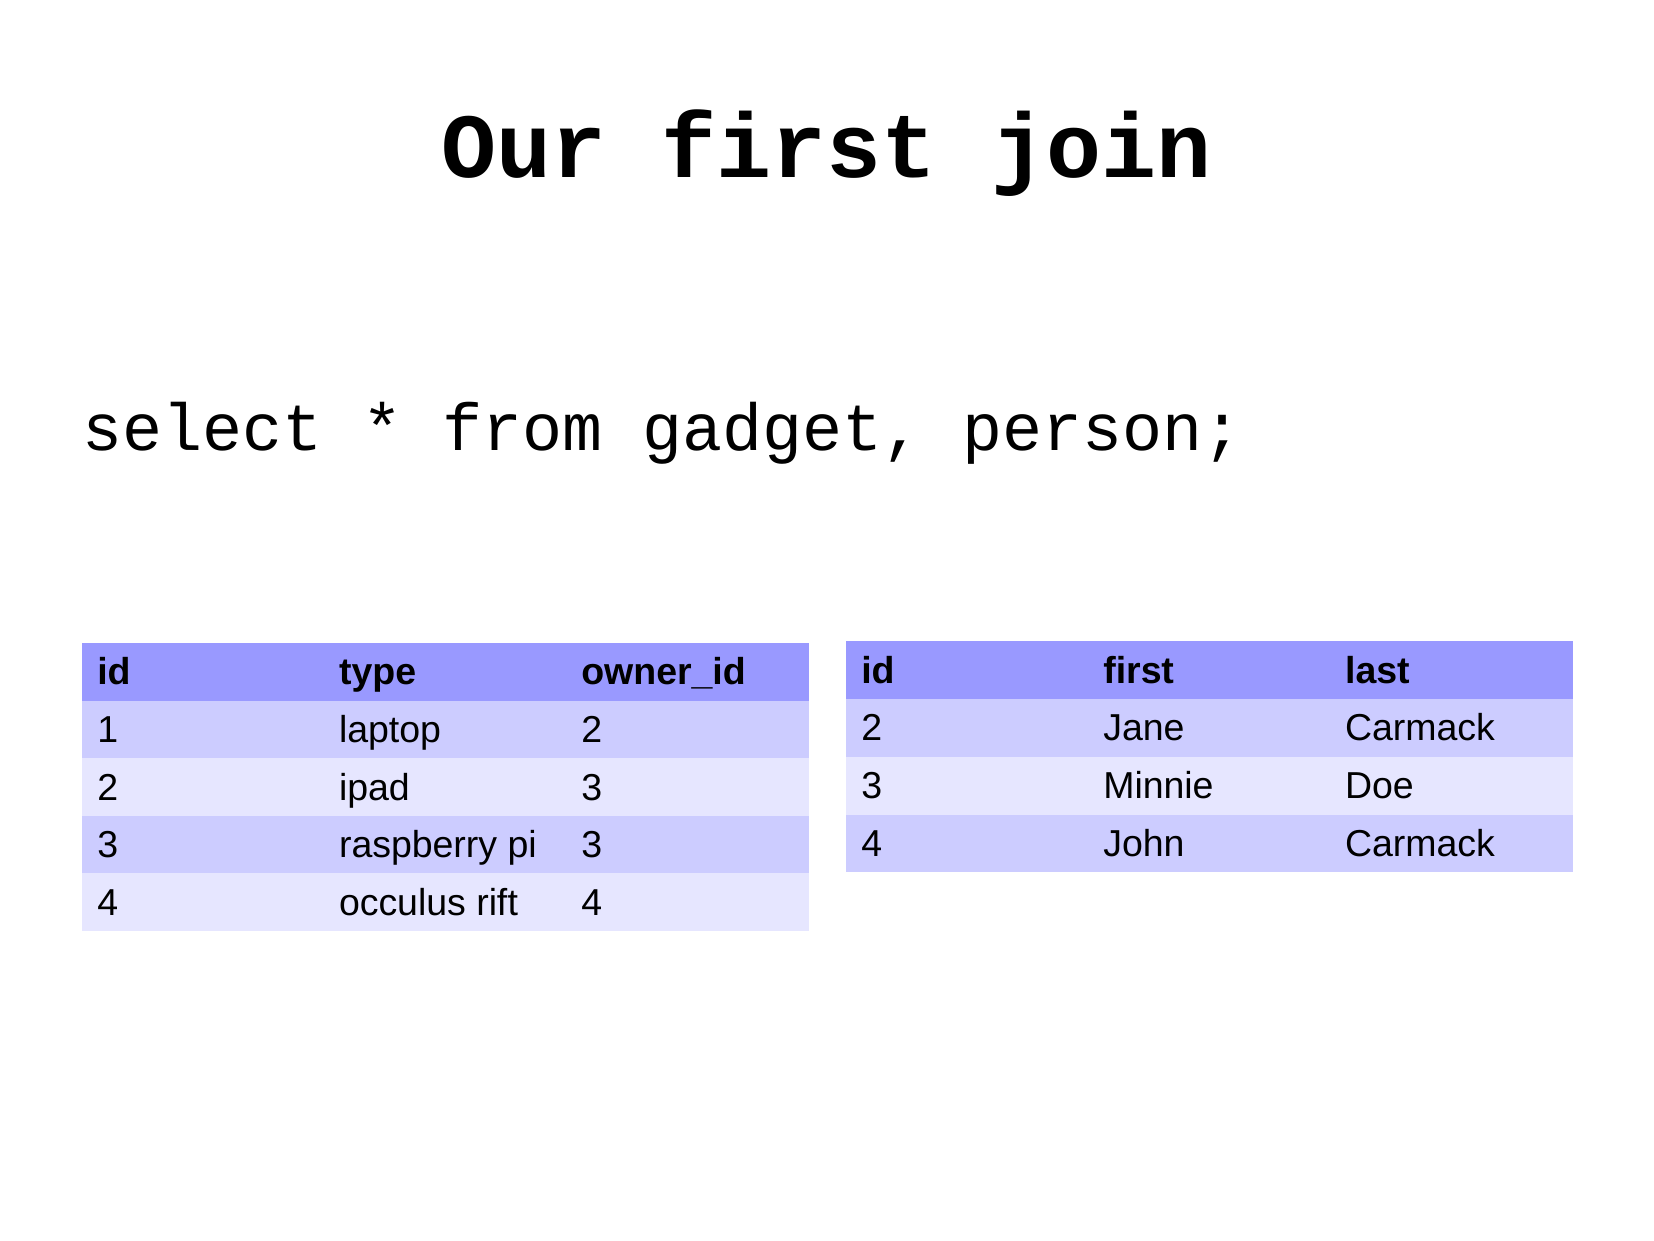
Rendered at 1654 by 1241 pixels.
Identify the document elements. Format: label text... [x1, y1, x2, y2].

table_cell Jane [1089, 699, 1331, 757]
title Our first join [82, 49, 1571, 257]
table_cell Minnie [1089, 757, 1331, 815]
list select * from gadget, person; [82, 290, 1583, 634]
table_header id [82, 643, 324, 701]
table_cell raspberry pi [324, 816, 566, 873]
table_cell 2 [82, 758, 324, 816]
table_cell Carmack [1331, 815, 1573, 872]
table_cell 1 [82, 701, 324, 758]
table_cell Doe [1331, 757, 1573, 815]
table_cell Carmack [1331, 699, 1573, 757]
table_cell 2 [846, 699, 1089, 757]
table_cell 3 [566, 758, 809, 816]
table_header first [1089, 641, 1331, 699]
table_header id [846, 641, 1089, 699]
table_cell 3 [566, 816, 809, 873]
table_cell 3 [82, 816, 324, 873]
table_cell laptop [324, 701, 566, 758]
table_header type [324, 643, 566, 701]
table_cell John [1089, 815, 1331, 872]
table_cell 4 [846, 815, 1089, 872]
table_cell 3 [846, 757, 1089, 815]
table_cell ipad [324, 758, 566, 816]
table_header owner_id [566, 643, 809, 701]
table_header last [1331, 641, 1573, 699]
table_cell occulus rift [324, 873, 566, 931]
table_cell 4 [82, 873, 324, 931]
table_cell 2 [566, 701, 809, 758]
table_cell 4 [566, 873, 809, 931]
